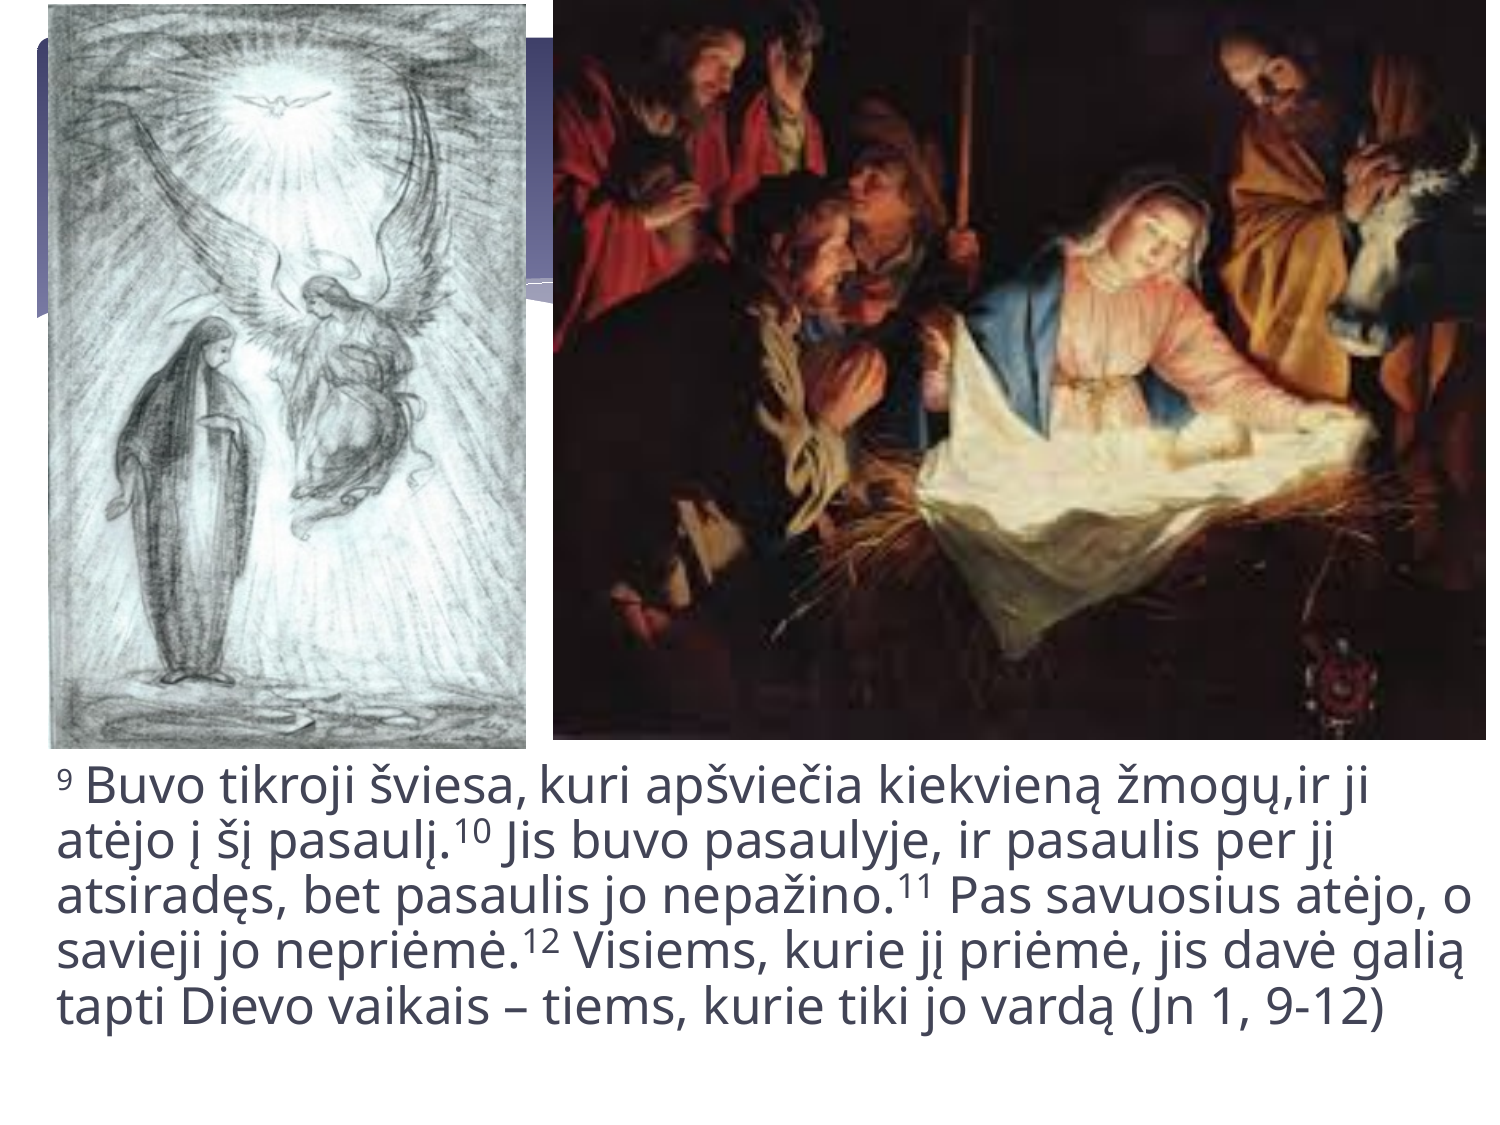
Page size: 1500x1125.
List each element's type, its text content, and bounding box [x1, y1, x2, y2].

list 9 Buvo tikroji šviesa, kuri apšviečia kiekvieną žmogų,ir ji atėjo į šį pasaulį.10 Jis buvo pasaulyje, ir pasaulis per jį atsiradęs, bet pasaulis jo nepažino.11 Pas savuosius atėjo, o savieji jo nepriėmė.12 Visiems, kurie jį priėmė, jis davė galią tapti Dievo vaikais – tiems, kurie tiki jo vardą (Jn 1, 9-12) [41, 751, 1500, 1095]
picture [48, 4, 526, 749]
picture [553, 0, 1486, 740]
